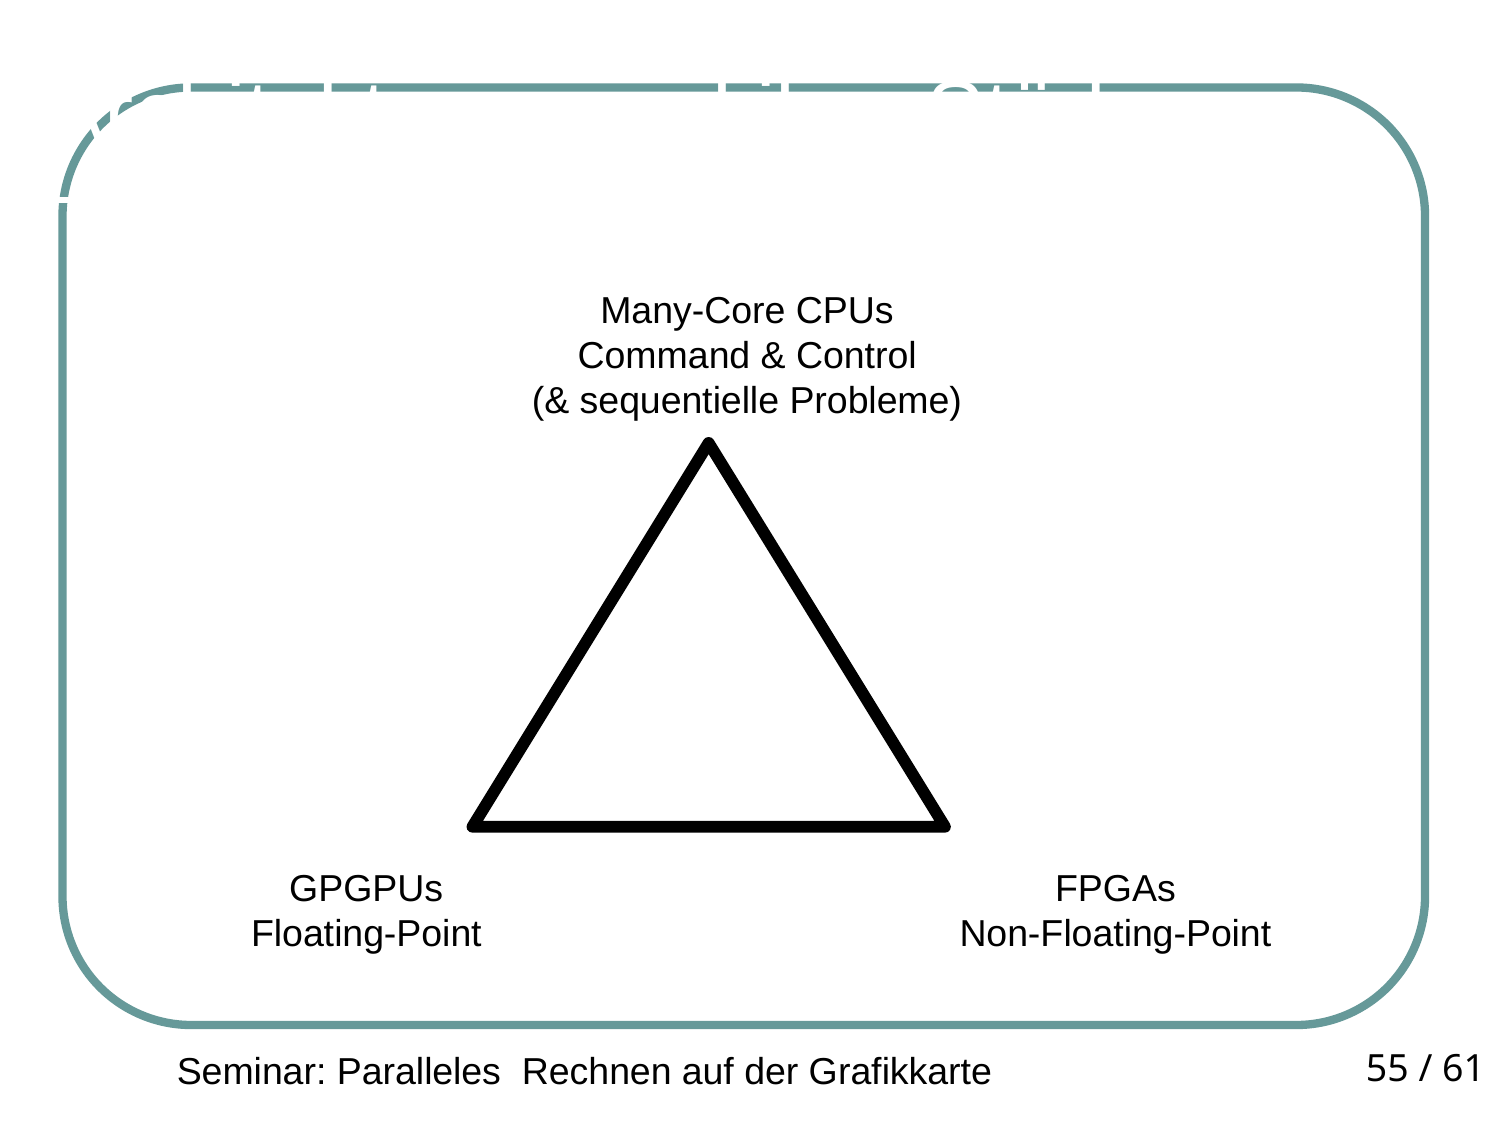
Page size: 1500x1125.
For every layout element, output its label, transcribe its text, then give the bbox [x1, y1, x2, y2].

text_box FPGAs Non-Floating-Point [944, 856, 1287, 962]
title Architekturen und ihre Stärken [31, 0, 1347, 233]
text_box [472, 442, 945, 827]
text_box Many-Core CPUs Command & Control (& sequentielle Probleme) [517, 279, 978, 429]
text_box GPGPUs Floating-Point [236, 856, 497, 962]
